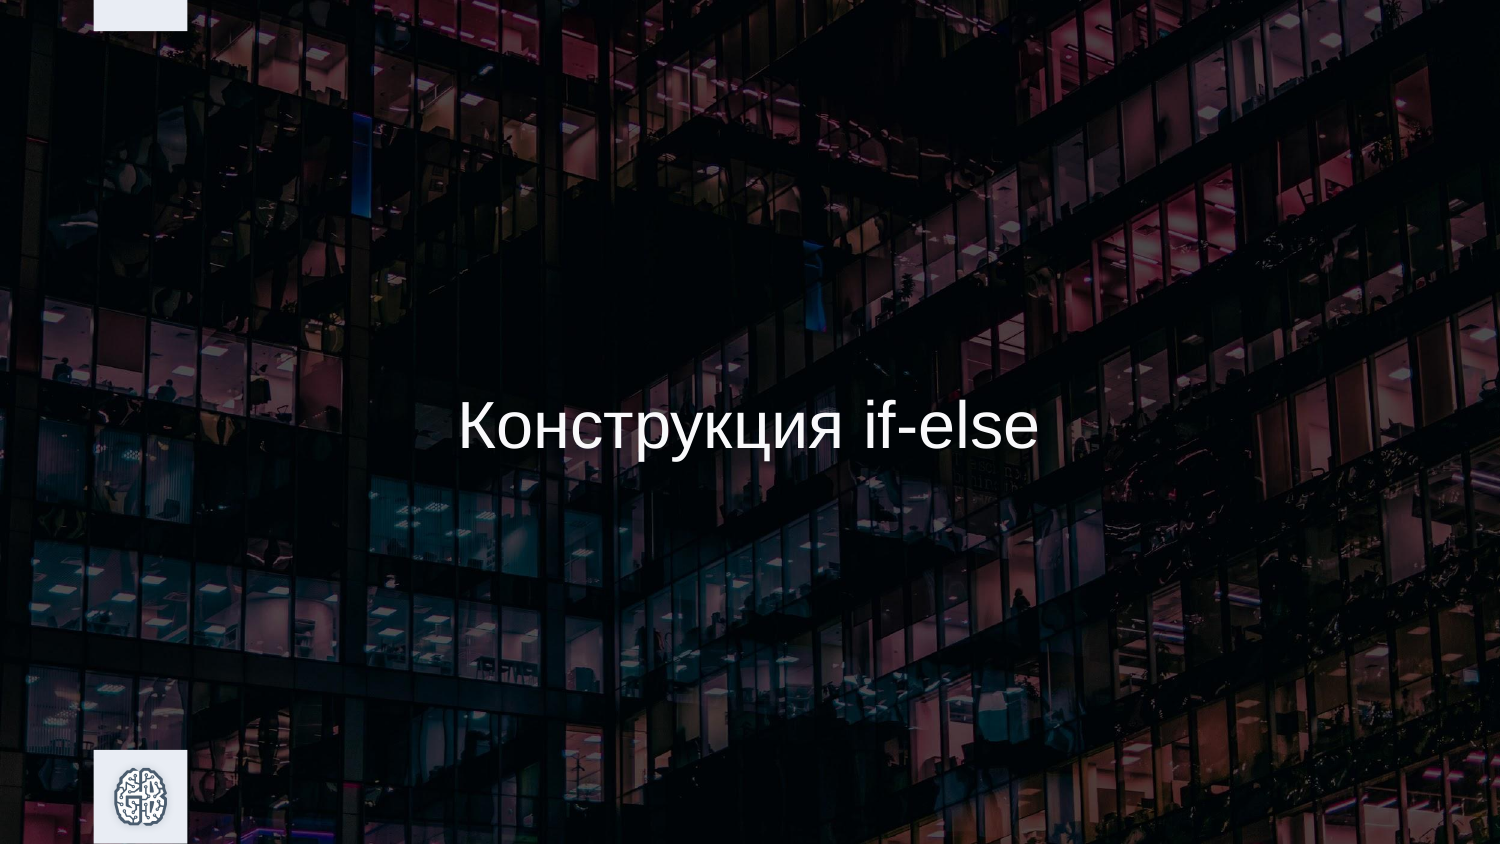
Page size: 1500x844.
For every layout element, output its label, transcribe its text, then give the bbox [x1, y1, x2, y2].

text_box Конструкция if-else [187, 93, 1312, 750]
picture [0, 0, 1500, 844]
picture [106, 760, 175, 834]
